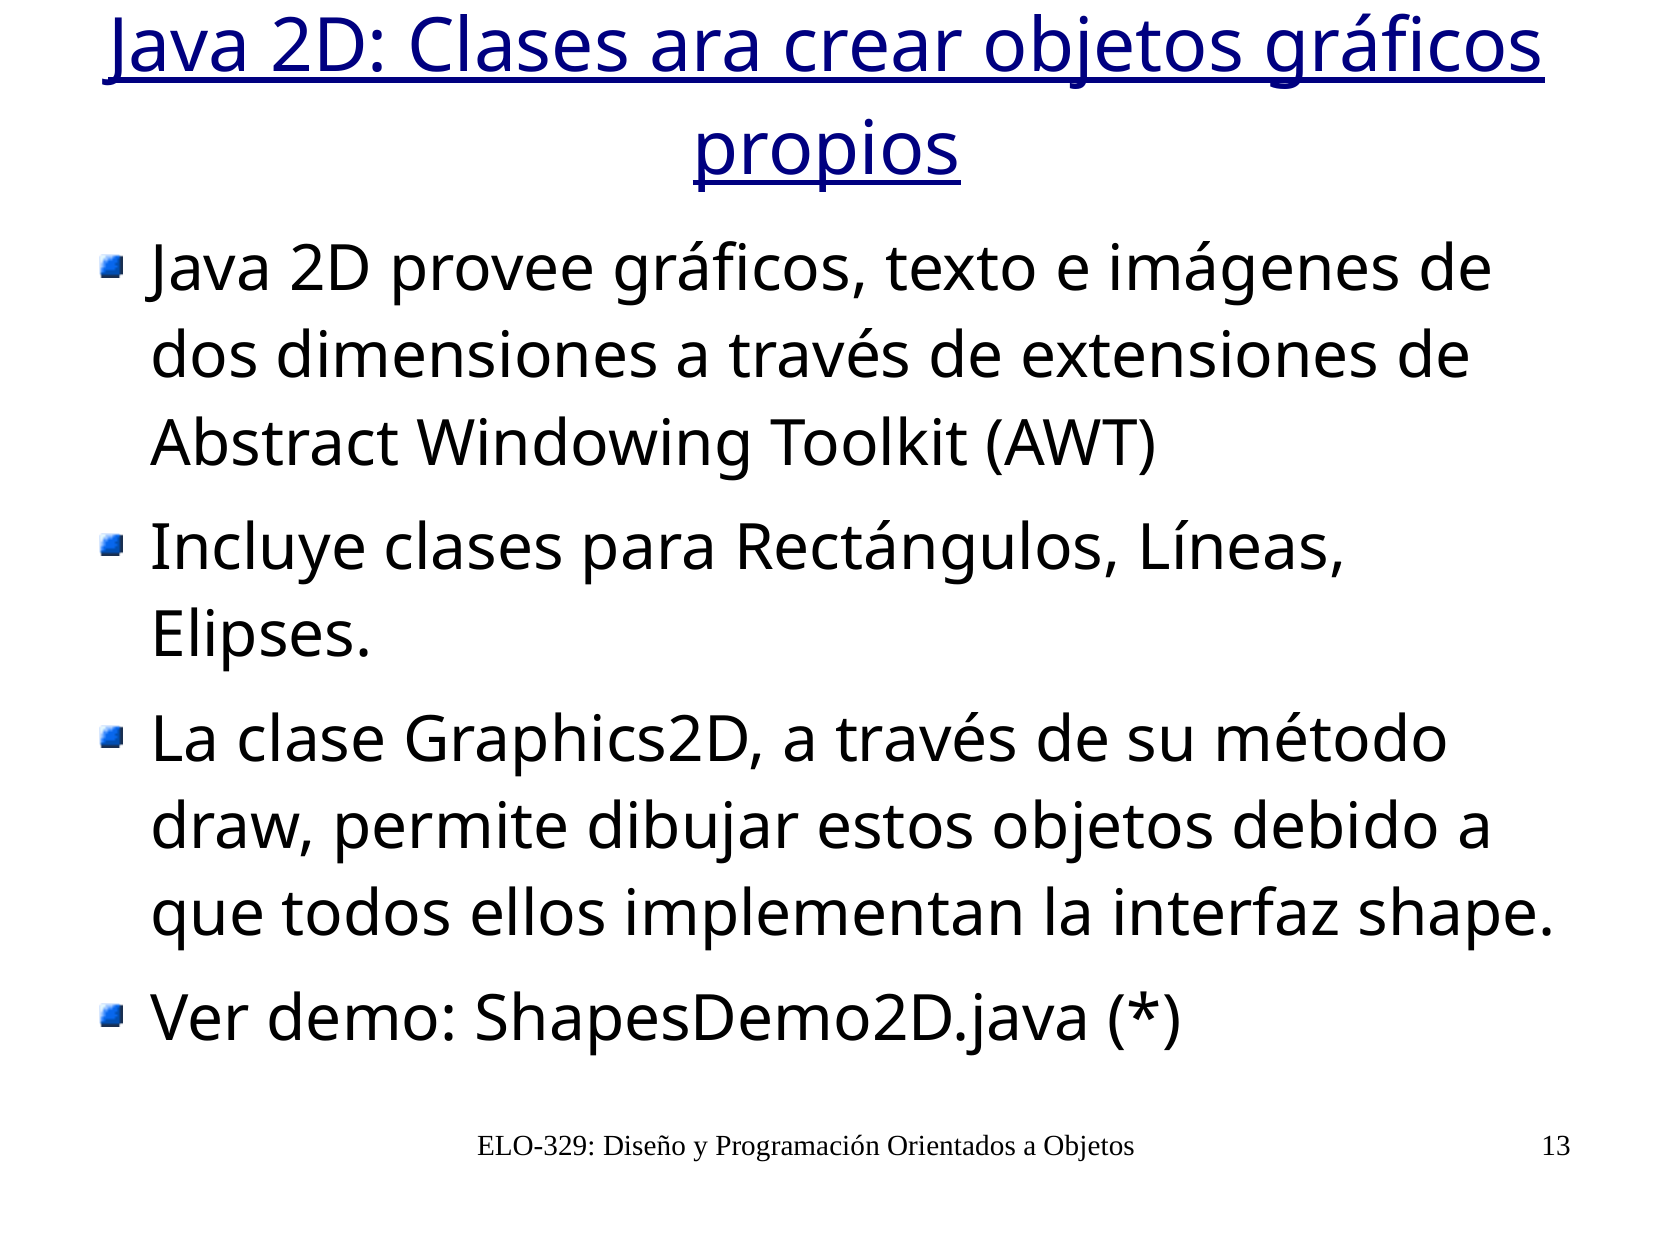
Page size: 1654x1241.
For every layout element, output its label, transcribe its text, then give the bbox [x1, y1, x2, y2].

title Java 2D: Clases ara crear objetos gráficos propios [82, 11, 1571, 177]
list Java 2D provee gráficos, texto e imágenes de dos dimensiones a través de extensiones de Abstract Windowing Toolkit (AWT)‏ Incluye clases para Rectángulos, Líneas, Elipses. La clase Graphics2D, a través de su método draw, permite dibujar estos objetos debido a que todos ellos implementan la interfaz shape. Ver demo: ShapesDemo2D.java (*) [82, 222, 1571, 1120]
